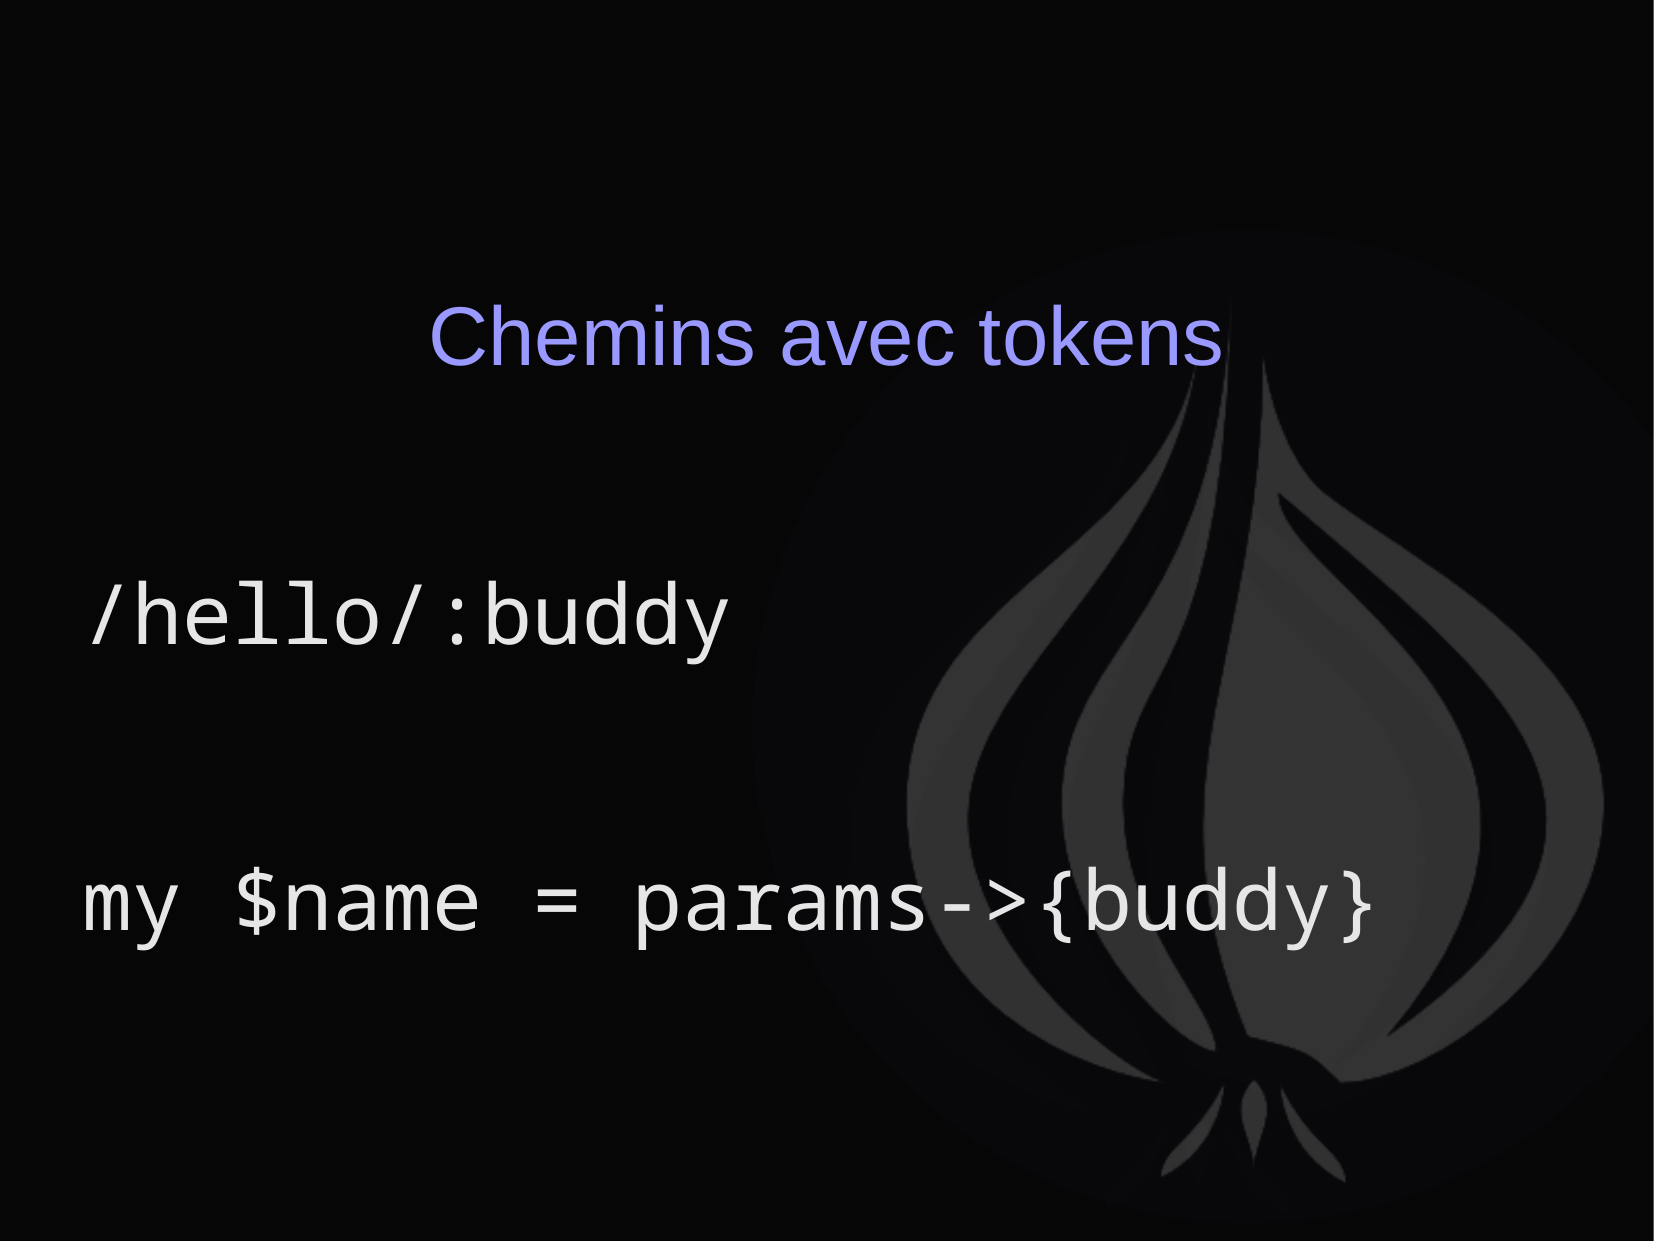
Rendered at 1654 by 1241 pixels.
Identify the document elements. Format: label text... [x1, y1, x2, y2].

list Chemins avec tokens /hello/:buddy my $name = params->{buddy} [82, 290, 1571, 1109]
picture [0, 0, 1654, 1241]
